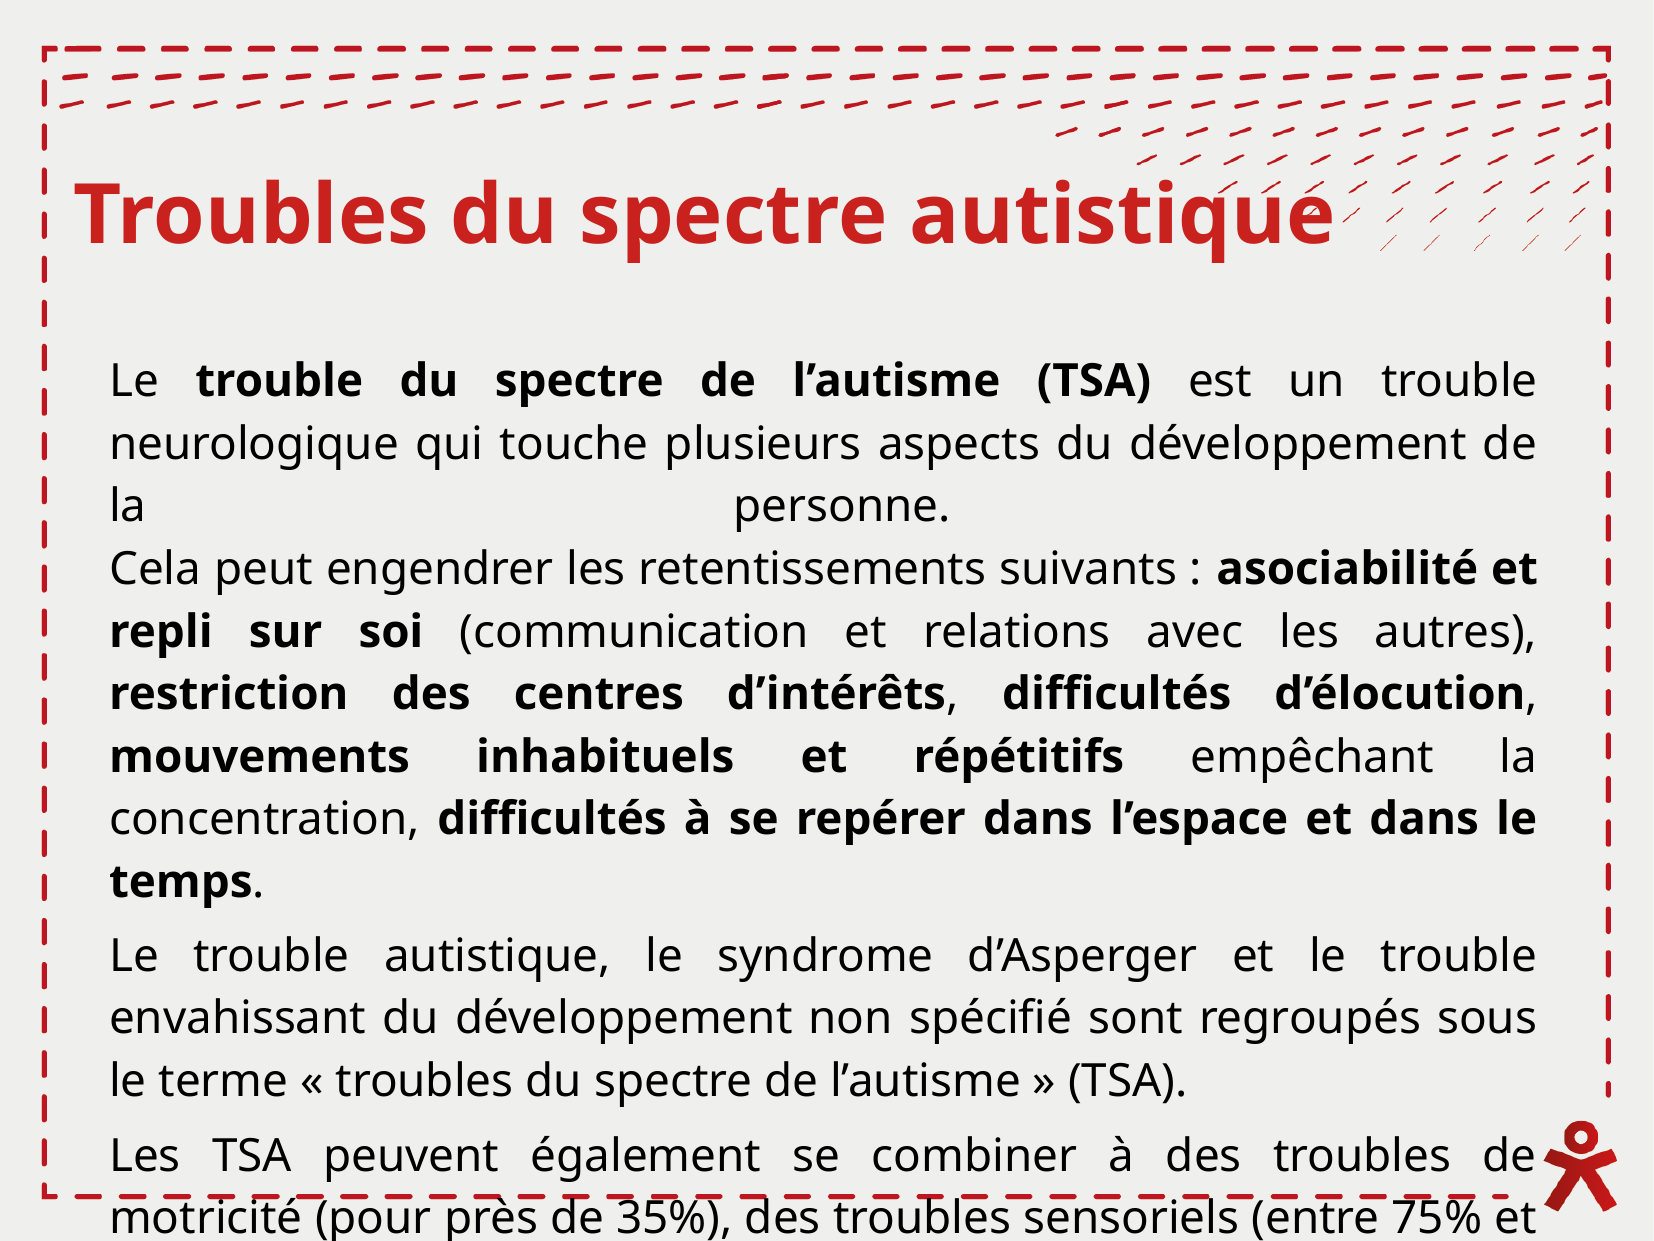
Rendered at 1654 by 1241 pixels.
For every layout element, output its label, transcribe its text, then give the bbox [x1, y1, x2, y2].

text_box Troubles du spectre autistique Le trouble du spectre de l’autisme (TSA) est un trouble neurologique qui touche plusieurs aspects du développement de la personne. Cela peut engendrer les retentissements suivants : asociabilité et repli sur soi (communication et relations avec les autres), restriction des centres d’intérêts, difficultés d’élocution, mouvements inhabituels et répétitifs empêchant la concentration, difficultés à se repérer dans l’espace et dans le temps. Le trouble autistique, le syndrome d’Asperger et le trouble envahissant du développement non spécifié sont regroupés sous le terme « troubles du spectre de l’autisme » (TSA). Les TSA peuvent également se combiner à des troubles de motricité (pour près de 35%), des troubles sensoriels (entre 75% et 90% des personnes) ou des déficiences intellectuelles (entre 38% et 55% des personnes). [59, 146, 1553, 1241]
picture [0, 0, 1654, 1241]
